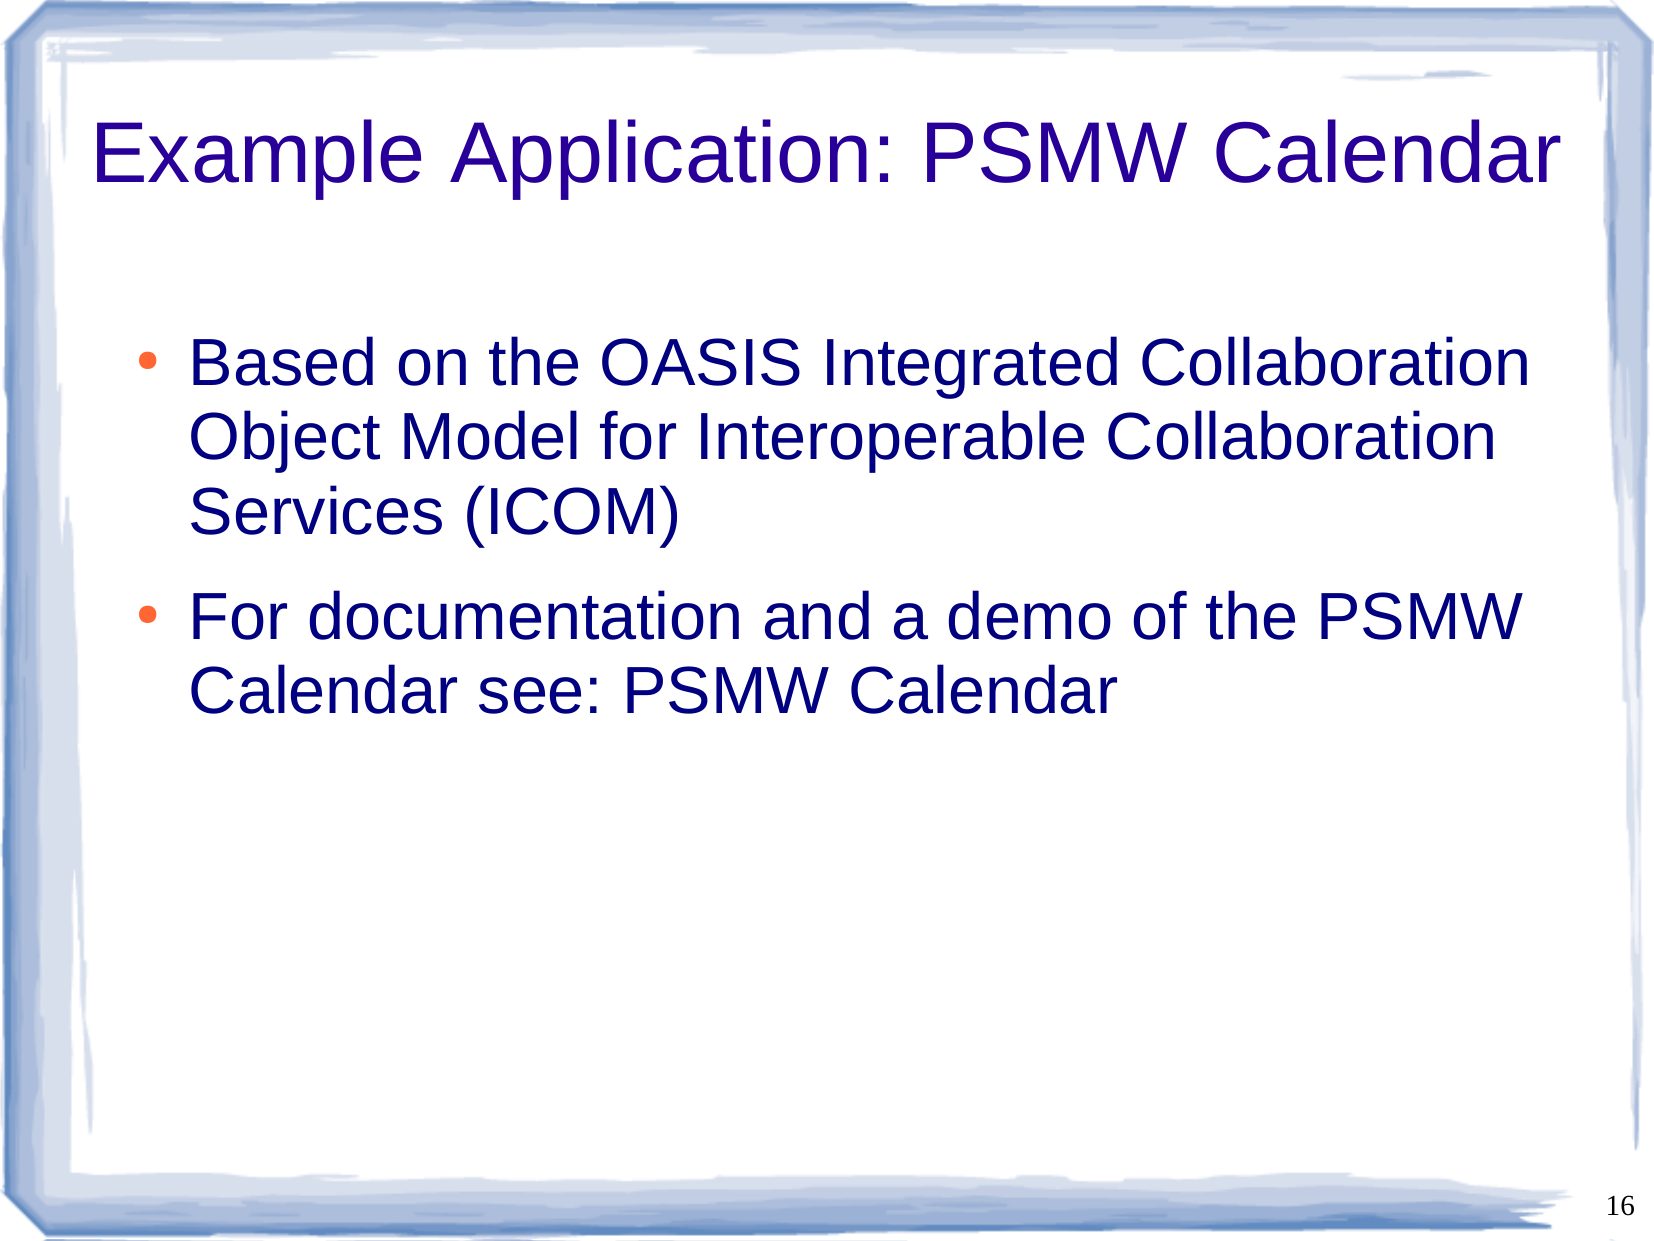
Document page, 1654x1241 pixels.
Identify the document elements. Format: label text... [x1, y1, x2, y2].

list Based on the OASIS Integrated Collaboration Object Model for Interoperable Collaboration Services (ICOM) For documentation and a demo of the PSMW Calendar see: PSMW Calendar [118, 324, 1571, 1144]
title Example Application: PSMW Calendar [82, 49, 1571, 257]
picture [0, 0, 1654, 1241]
